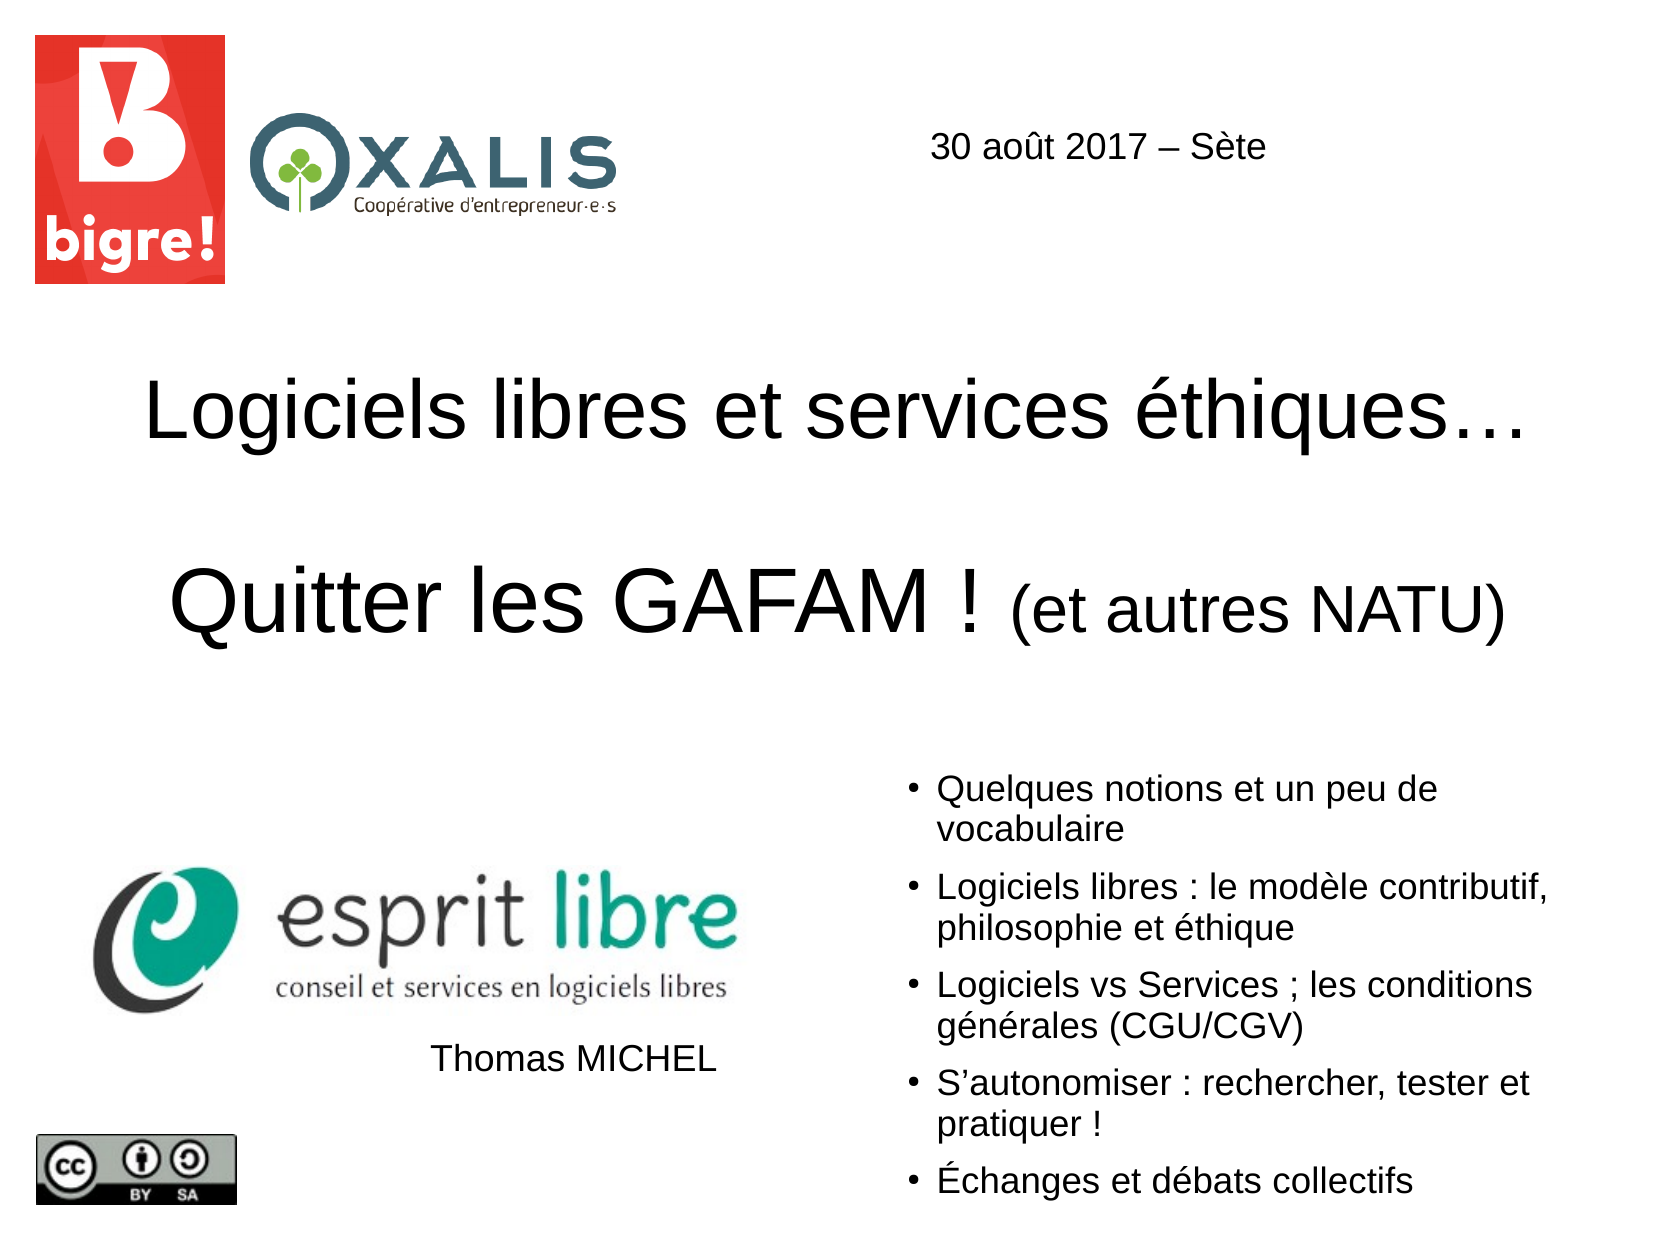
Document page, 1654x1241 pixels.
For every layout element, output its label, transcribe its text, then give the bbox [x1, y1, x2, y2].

text_box 30 août 2017 – Sète [652, 118, 1595, 201]
picture [70, 865, 756, 1016]
picture [35, 35, 225, 284]
picture [236, 81, 652, 249]
list Quelques notions et un peu de vocabulaire Logiciels libres : le modèle contributif, philosophie et éthique Logiciels vs Services ; les conditions générales (CGU/CGV) S’autonomiser : rechercher, tester et pratiquer ! Échanges et débats collectifs [897, 767, 1630, 1205]
subtitle Logiciels libres et services éthiques… Quitter les GAFAM ! (et autres NATU) [118, 324, 1560, 691]
text_box Thomas MICHEL [415, 1029, 733, 1087]
picture [36, 1134, 237, 1205]
